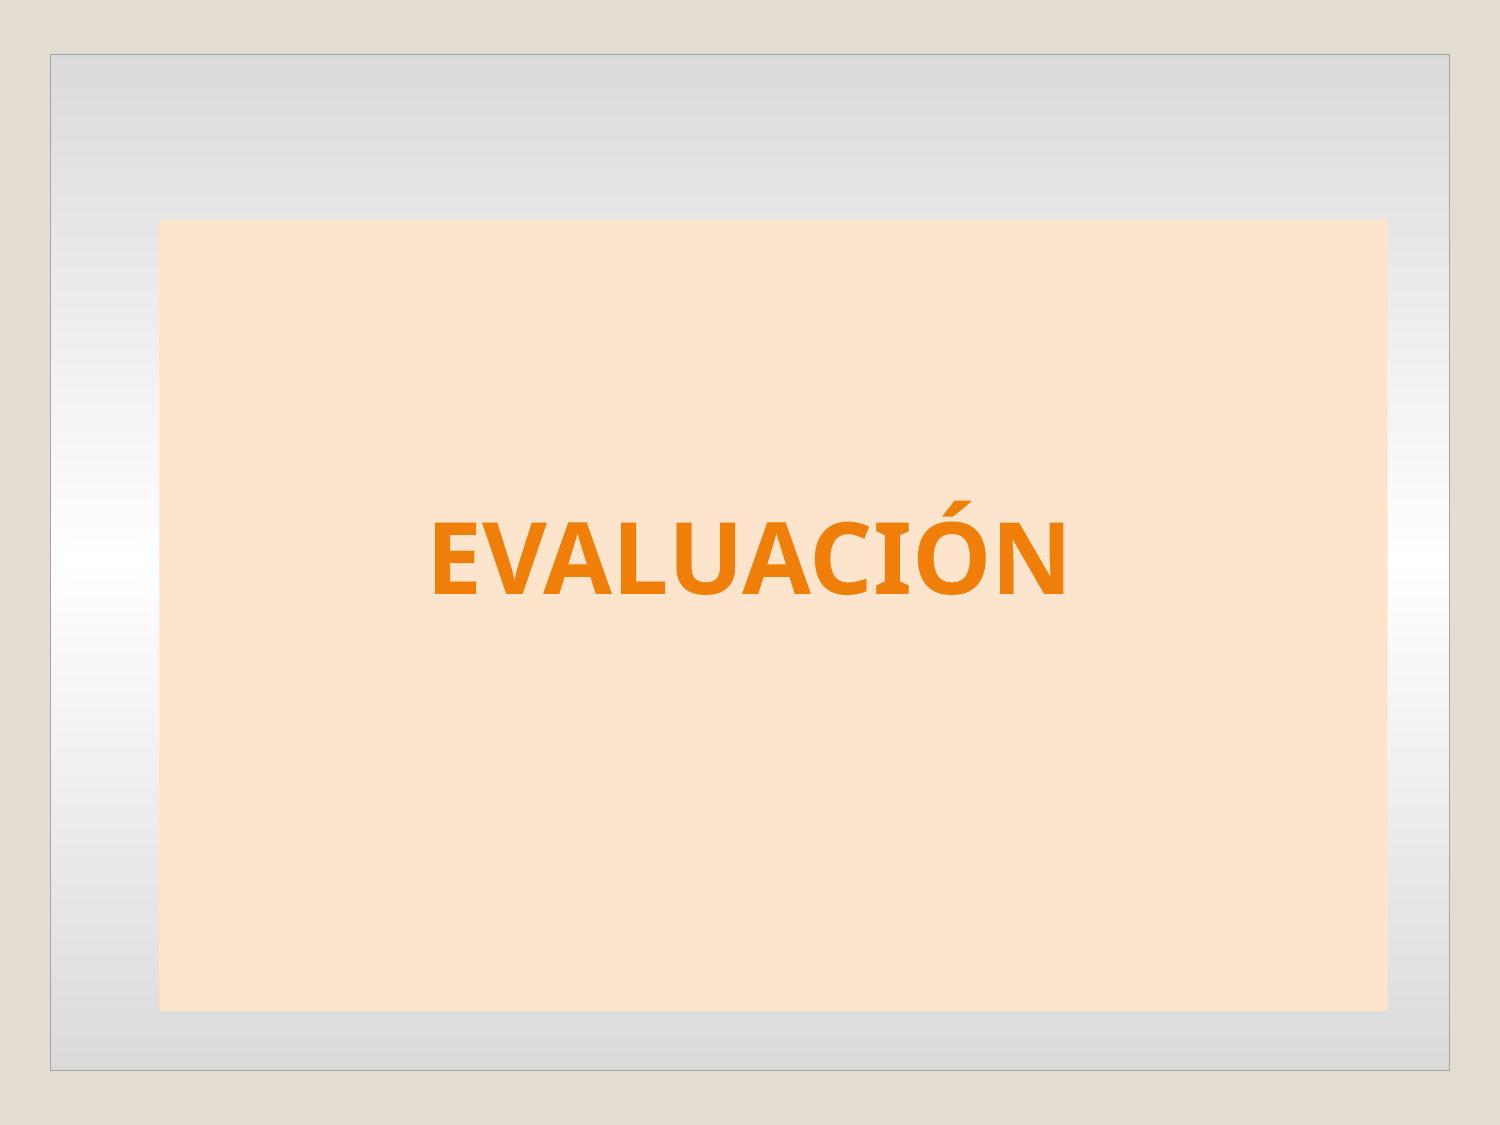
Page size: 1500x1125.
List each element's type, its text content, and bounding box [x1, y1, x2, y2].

text_box EVALUACIÓN [364, 486, 1136, 622]
text_box [159, 219, 1388, 1012]
